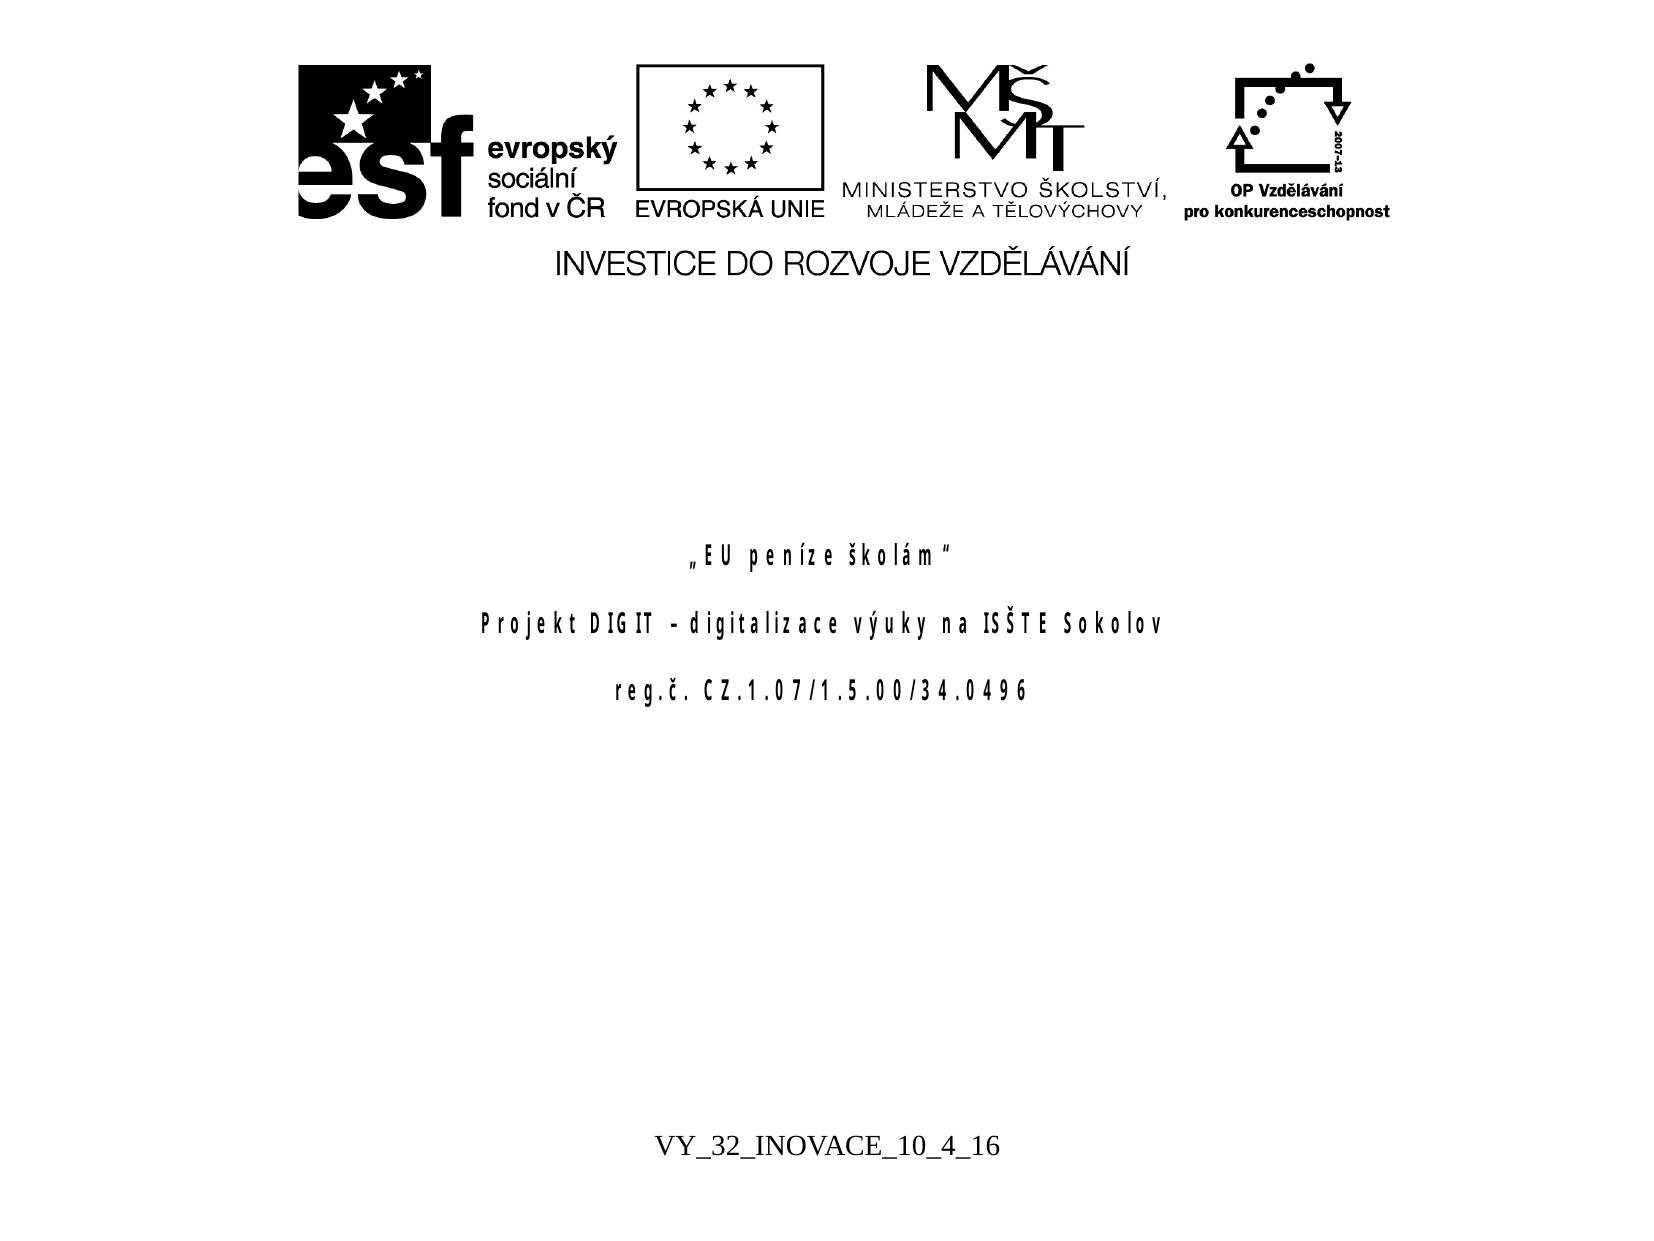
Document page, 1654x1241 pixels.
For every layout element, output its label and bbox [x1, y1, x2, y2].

picture [354, 539, 1300, 709]
picture [265, 43, 1423, 296]
